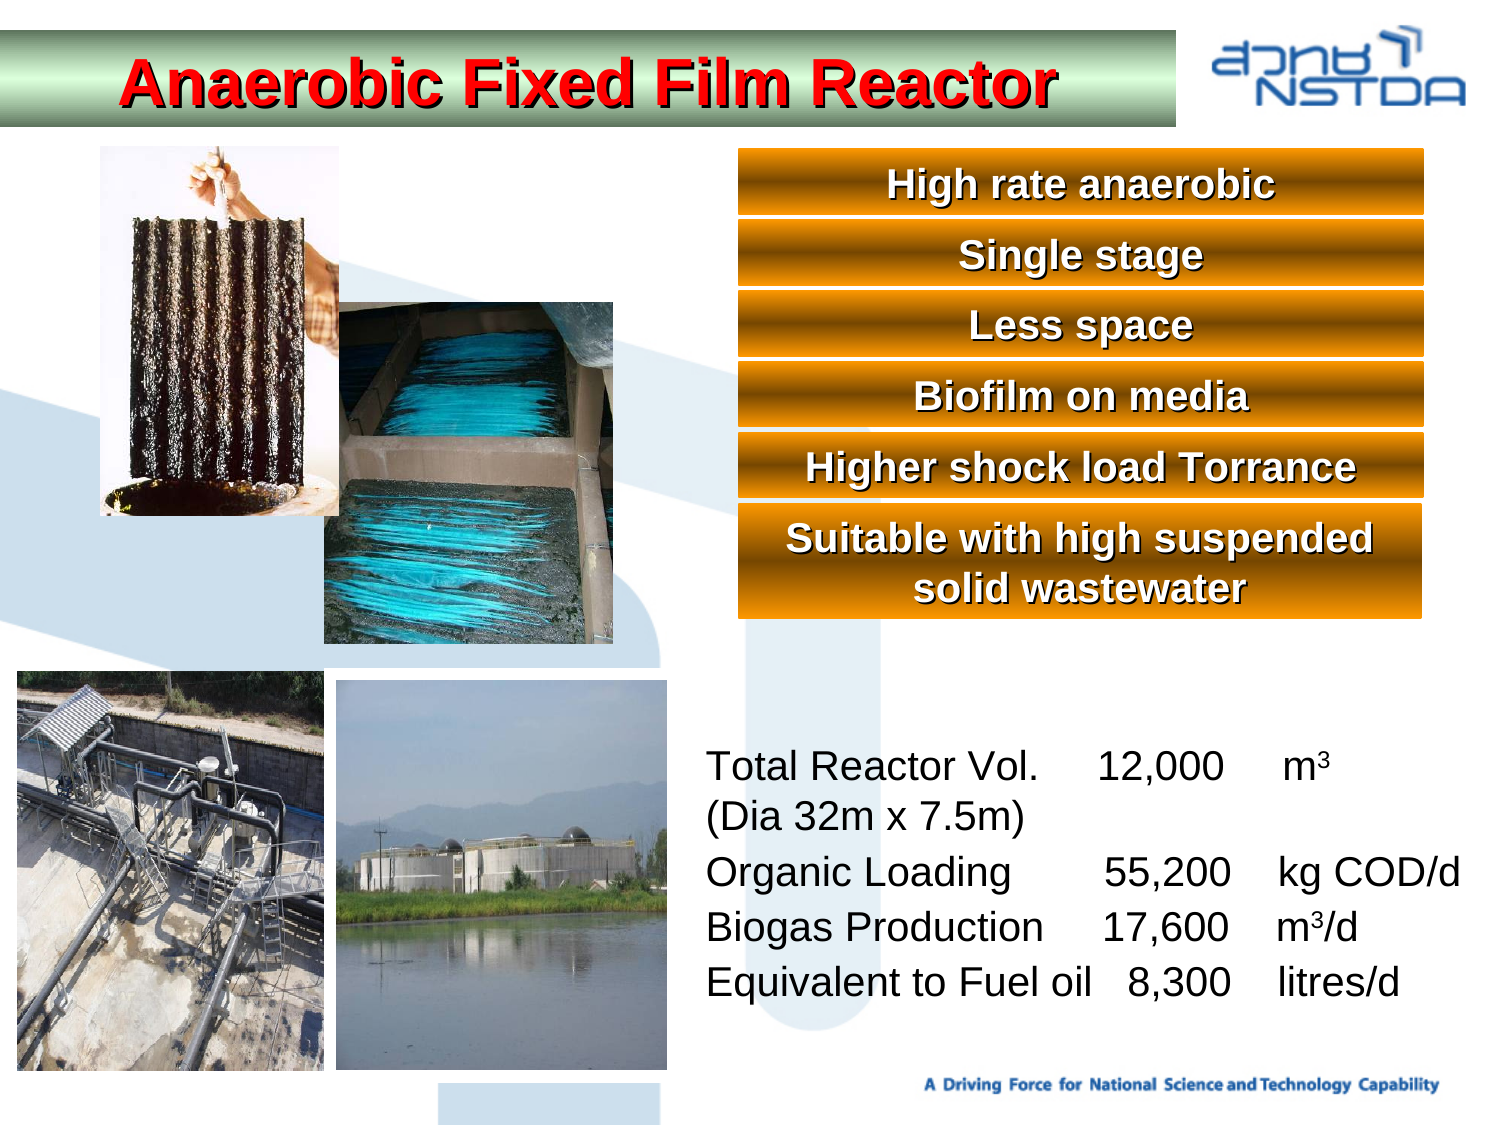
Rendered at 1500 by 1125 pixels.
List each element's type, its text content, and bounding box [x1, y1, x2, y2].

text_box High rate anaerobic [738, 148, 1424, 215]
text_box Single stage [738, 219, 1424, 286]
text_box Total Reactor Vol. 12,000 m3 (Dia 32m x 7.5m) Organic Loading 55,200 kg COD/d Biogas Production 17,600 m3/d Equivalent to Fuel oil 8,300 litres/d [690, 731, 1500, 1013]
text_box Higher shock load Torrance [738, 432, 1424, 498]
picture [0, 0, 1500, 1125]
text_box Biofilm on media [738, 361, 1424, 427]
text_box Anaerobic Fixed Film Reactor [0, 30, 1176, 127]
text_box Suitable with high suspended solid wastewater [738, 503, 1422, 619]
text_box Less space [738, 290, 1424, 357]
